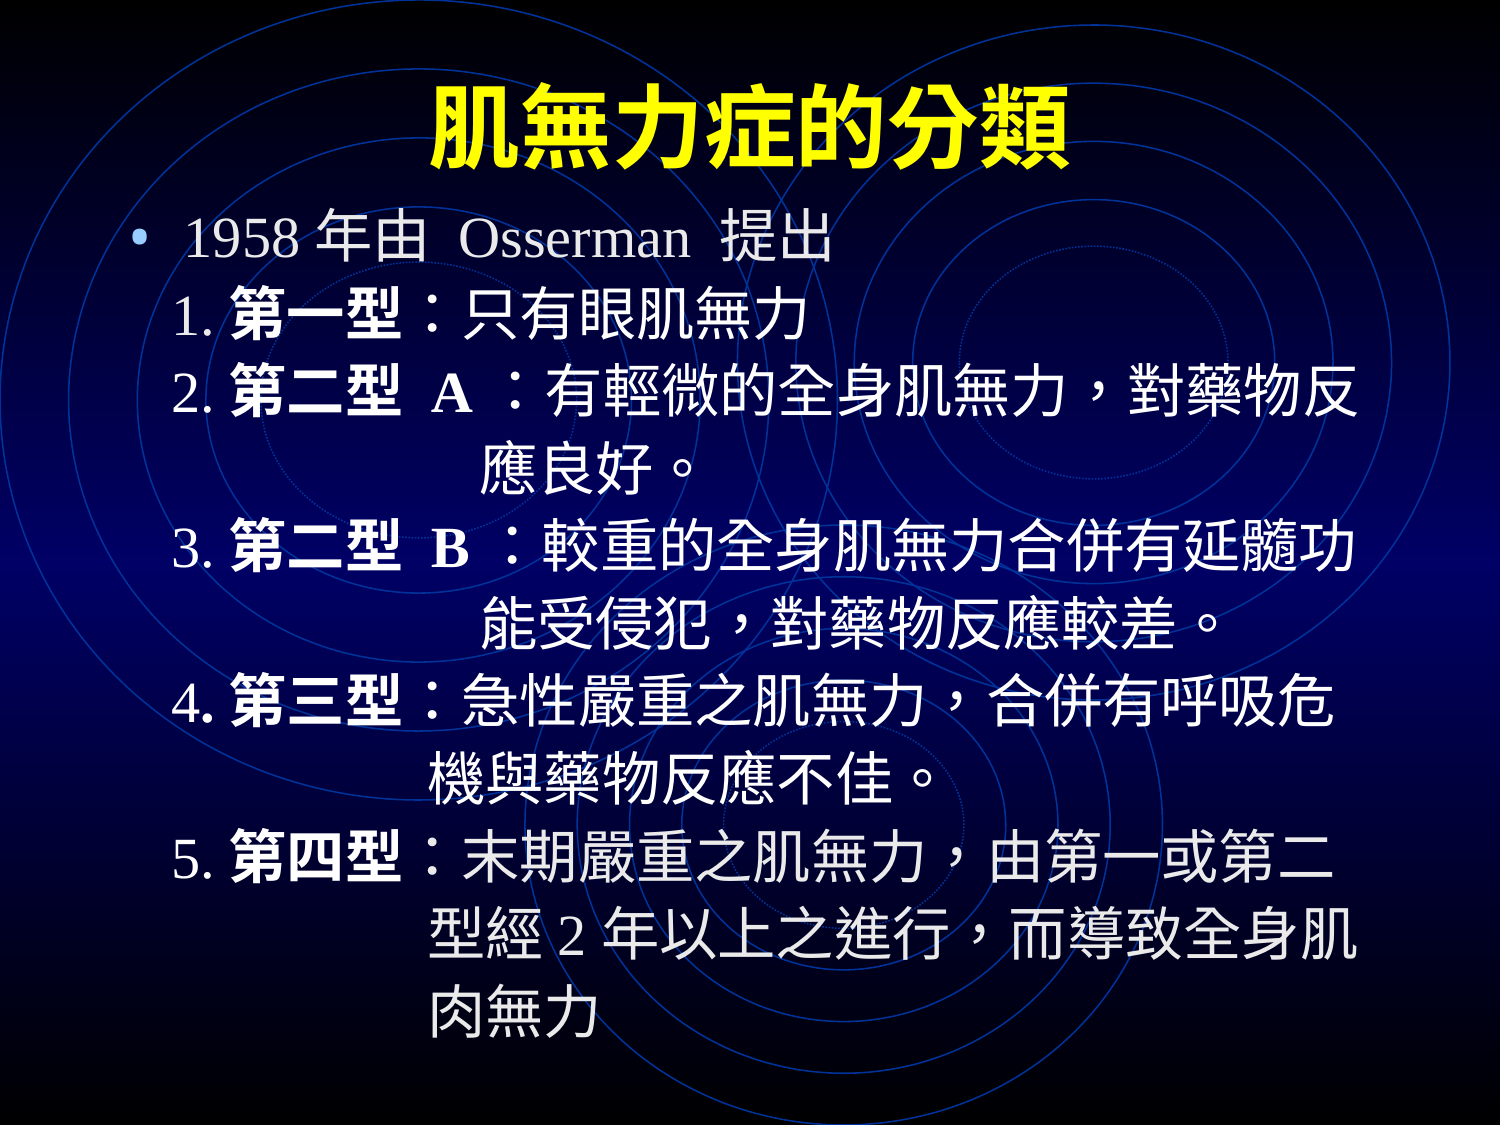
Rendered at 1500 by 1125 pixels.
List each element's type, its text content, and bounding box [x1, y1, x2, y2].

text_box 1958年由 Osserman 提出 1.第一型：只有眼肌無力 2.第二型 A：有輕微的全身肌無力，對藥物反 應良好。 3.第二型 B：較重的全身肌無力合併有延髓功 能受侵犯，對藥物反應較差。 4.第三型：急性嚴重之肌無力，合併有呼吸危 機與藥物反應不佳。 5.第四型：末期嚴重之肌無力，由第一或第二 型經2年以上之進行，而導致全身肌 肉無力 [113, 200, 1388, 1000]
text_box 肌無力症的分類 [113, 62, 1388, 175]
